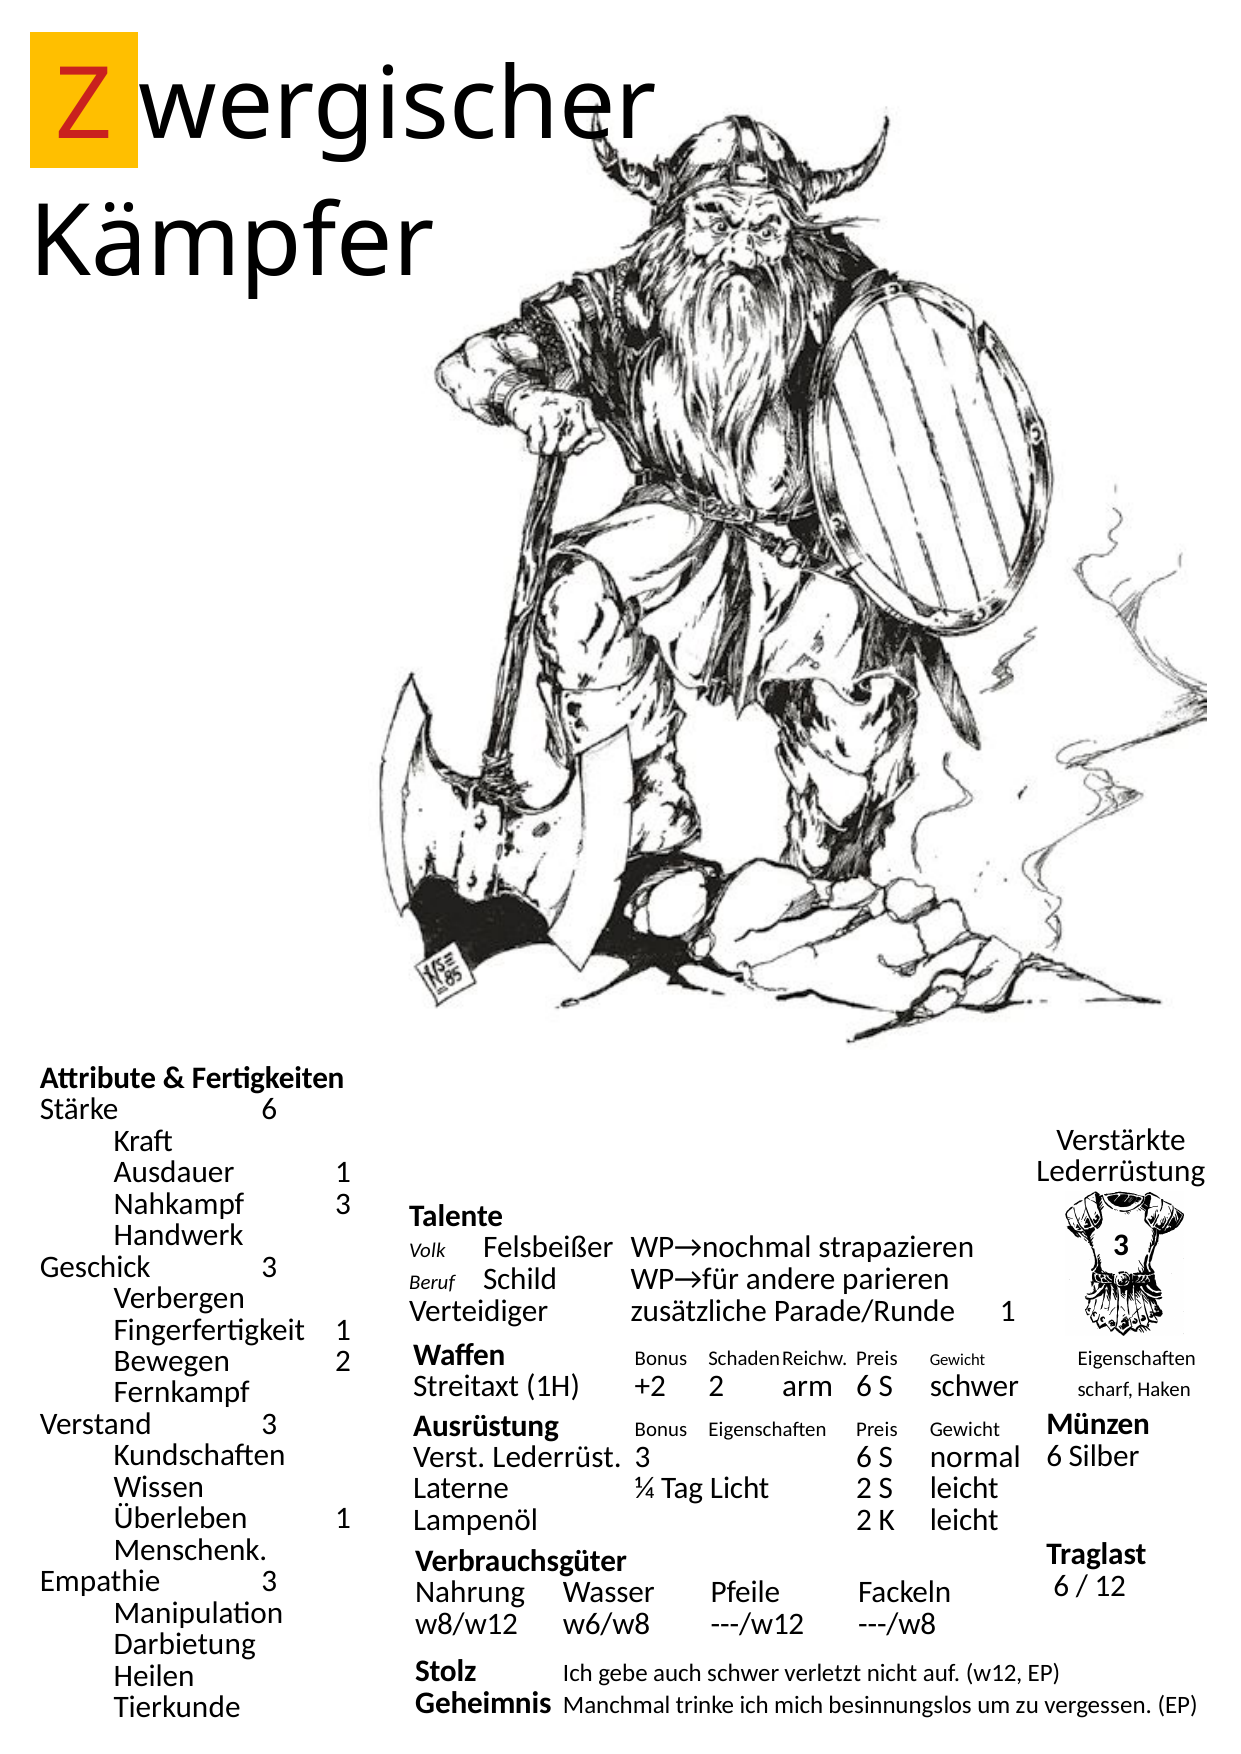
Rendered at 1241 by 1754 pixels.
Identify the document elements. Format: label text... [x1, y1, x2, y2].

text_box Stolz Ich gebe auch schwer verletzt nicht auf. (w12, EP) Geheimnis Manchmal trinke ich mich besinnungslos um zu vergessen. (EP) [400, 1650, 1217, 1729]
text_box Attribute & Fertigkeiten Stärke 6 Kraft Ausdauer 1 Nahkampf 3 Handwerk Geschick 3 Verbergen Fingerfertigkeit 1 Bewegen 2 Fernkampf Verstand 3 Kundschaften Wissen Überleben 1 Menschenk. Empathie 3 Manipulation Darbietung Heilen Tierkunde [25, 1057, 374, 1729]
text_box Verstärkte Lederrüstung 3 [1018, 1119, 1224, 1270]
text_box Talente Volk Felsbeißer WP→nochmal strapazieren Beruf Schild WP→für andere parieren Verteidiger zusätzliche Parade/Runde 1 [394, 1195, 1039, 1367]
text_box Z wergischer Kämpfer [14, 24, 625, 274]
picture [368, 93, 1207, 1053]
picture [1065, 1270, 1184, 1336]
text_box Waffen Bonus Schaden Reichw. Preis Gewicht Eigenschaften Streitaxt (1H) +2 2 arm 6 S schwer scharf, Haken [398, 1334, 1219, 1446]
text_box Traglast 6 / 12 [1031, 1533, 1208, 1618]
text_box Verbrauchsgüter Nahrung Wasser Pfeile Fackeln w8/w12 w6/w8 ---/w12 ---/w8 [400, 1540, 979, 1649]
text_box Ausrüstung Bonus Eigenschaften Preis Gewicht Verst. Lederrüst. 3 6 S normal Laterne ¼ Tag Licht 2 S leicht Lampenöl 2 K leicht [398, 1405, 1036, 1546]
text_box Münzen 6 Silber [1031, 1403, 1208, 1488]
